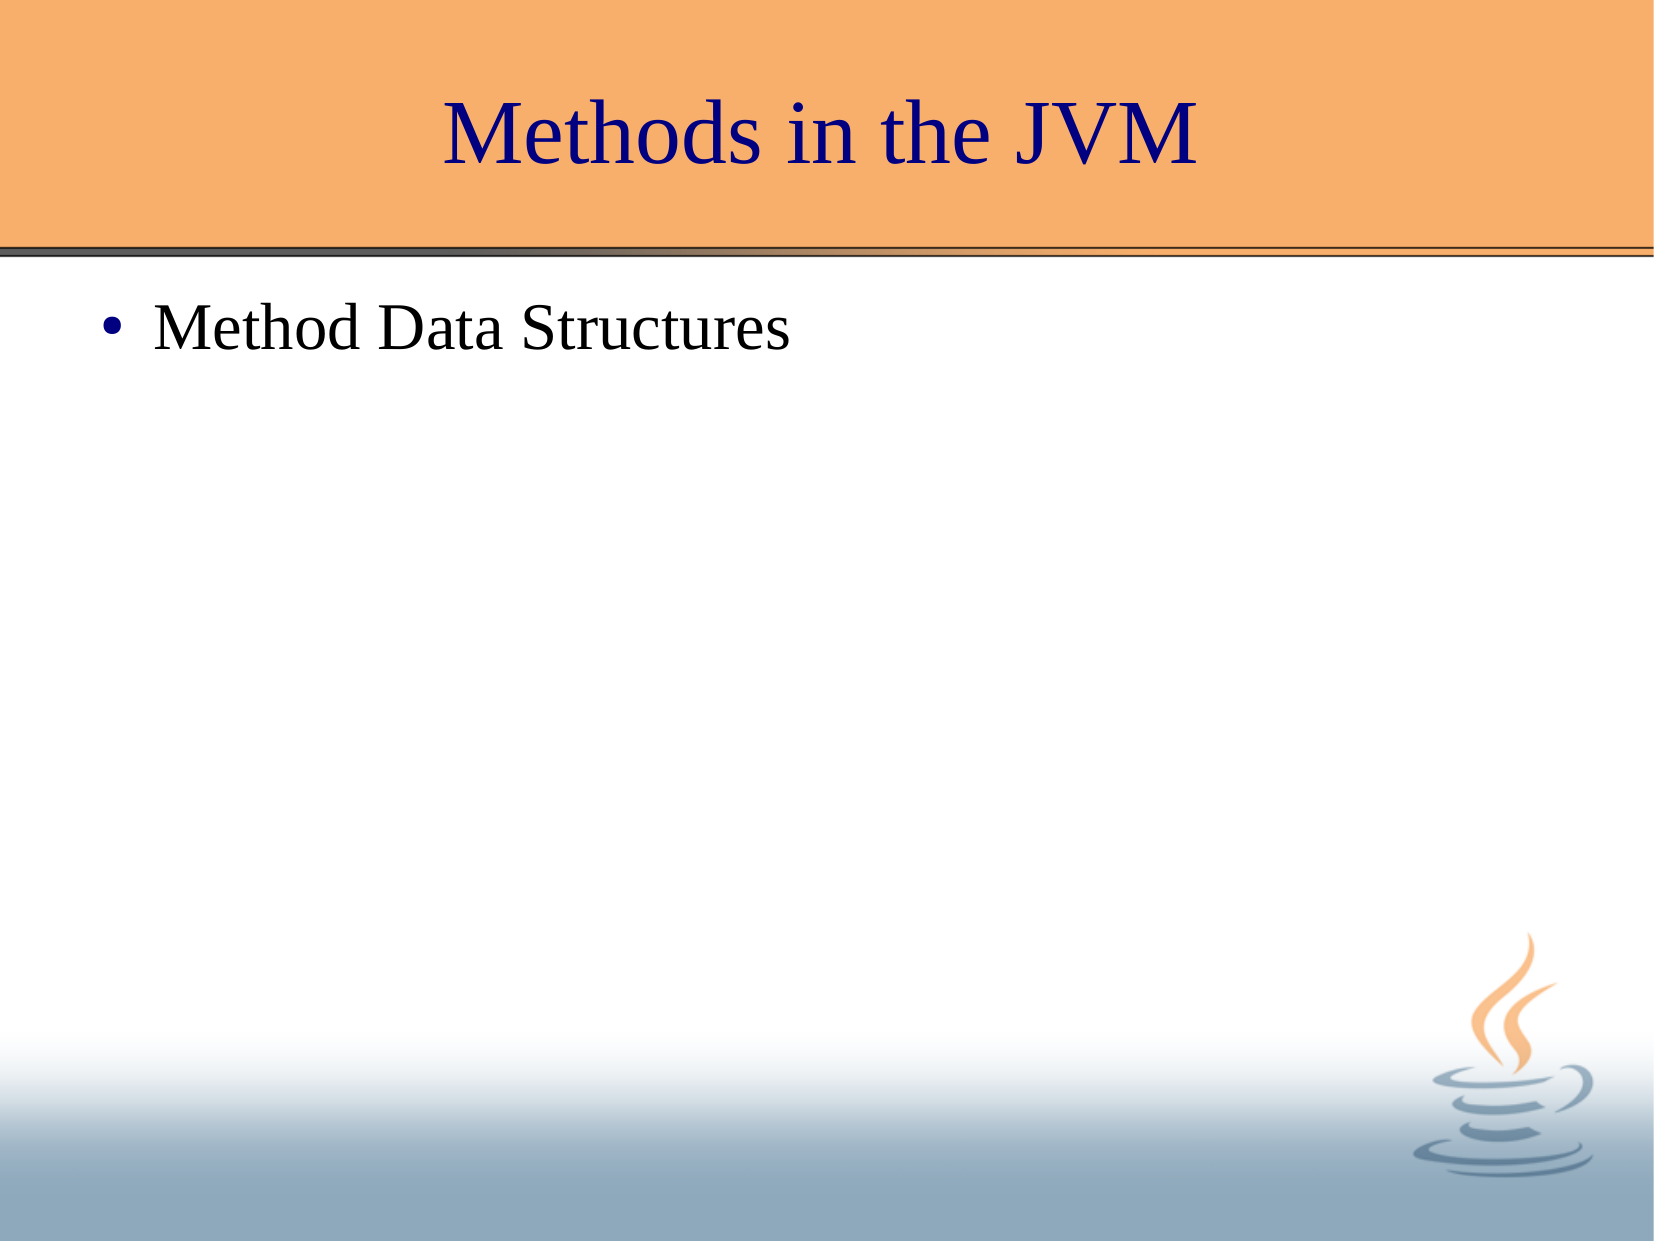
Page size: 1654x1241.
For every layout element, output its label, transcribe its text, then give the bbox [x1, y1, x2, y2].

picture [0, 0, 1654, 1241]
list Method Data Structures [82, 290, 1571, 1034]
title Methods in the JVM [76, 29, 1565, 237]
